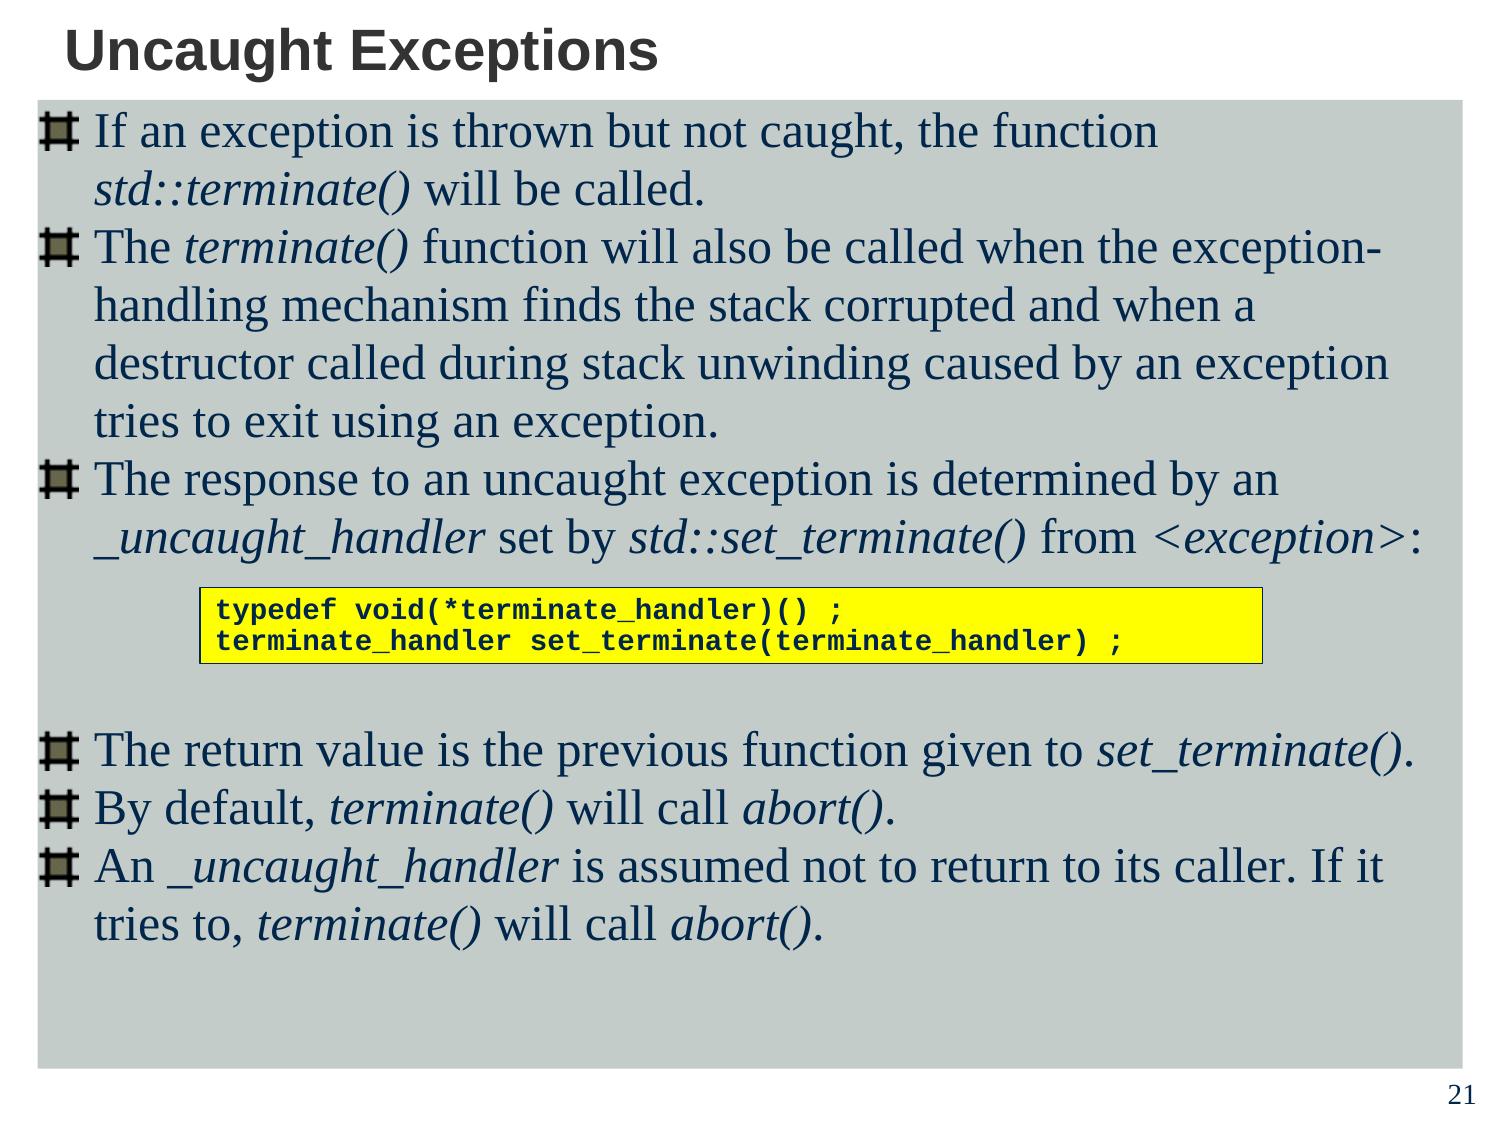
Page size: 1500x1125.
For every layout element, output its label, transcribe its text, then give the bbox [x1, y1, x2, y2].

text_box typedef void(*terminate_handler)() ; terminate_handler set_terminate(terminate_handler) ; [200, 587, 1263, 669]
list If an exception is thrown but not caught, the function std::terminate() will be called. The terminate() function will also be called when the exception-handling mechanism finds the stack corrupted and when a destructor called during stack unwinding caused by an exception tries to exit using an exception. The response to an uncaught exception is determined by an _uncaught_handler set by std::set_terminate() from <exception>: The return value is the previous function given to set_terminate(). By default, terminate() will call abort(). An _uncaught_handler is assumed not to return to its caller. If it tries to, terminate() will call abort(). [37, 99, 1463, 1069]
title Uncaught Exceptions [50, 0, 1450, 91]
